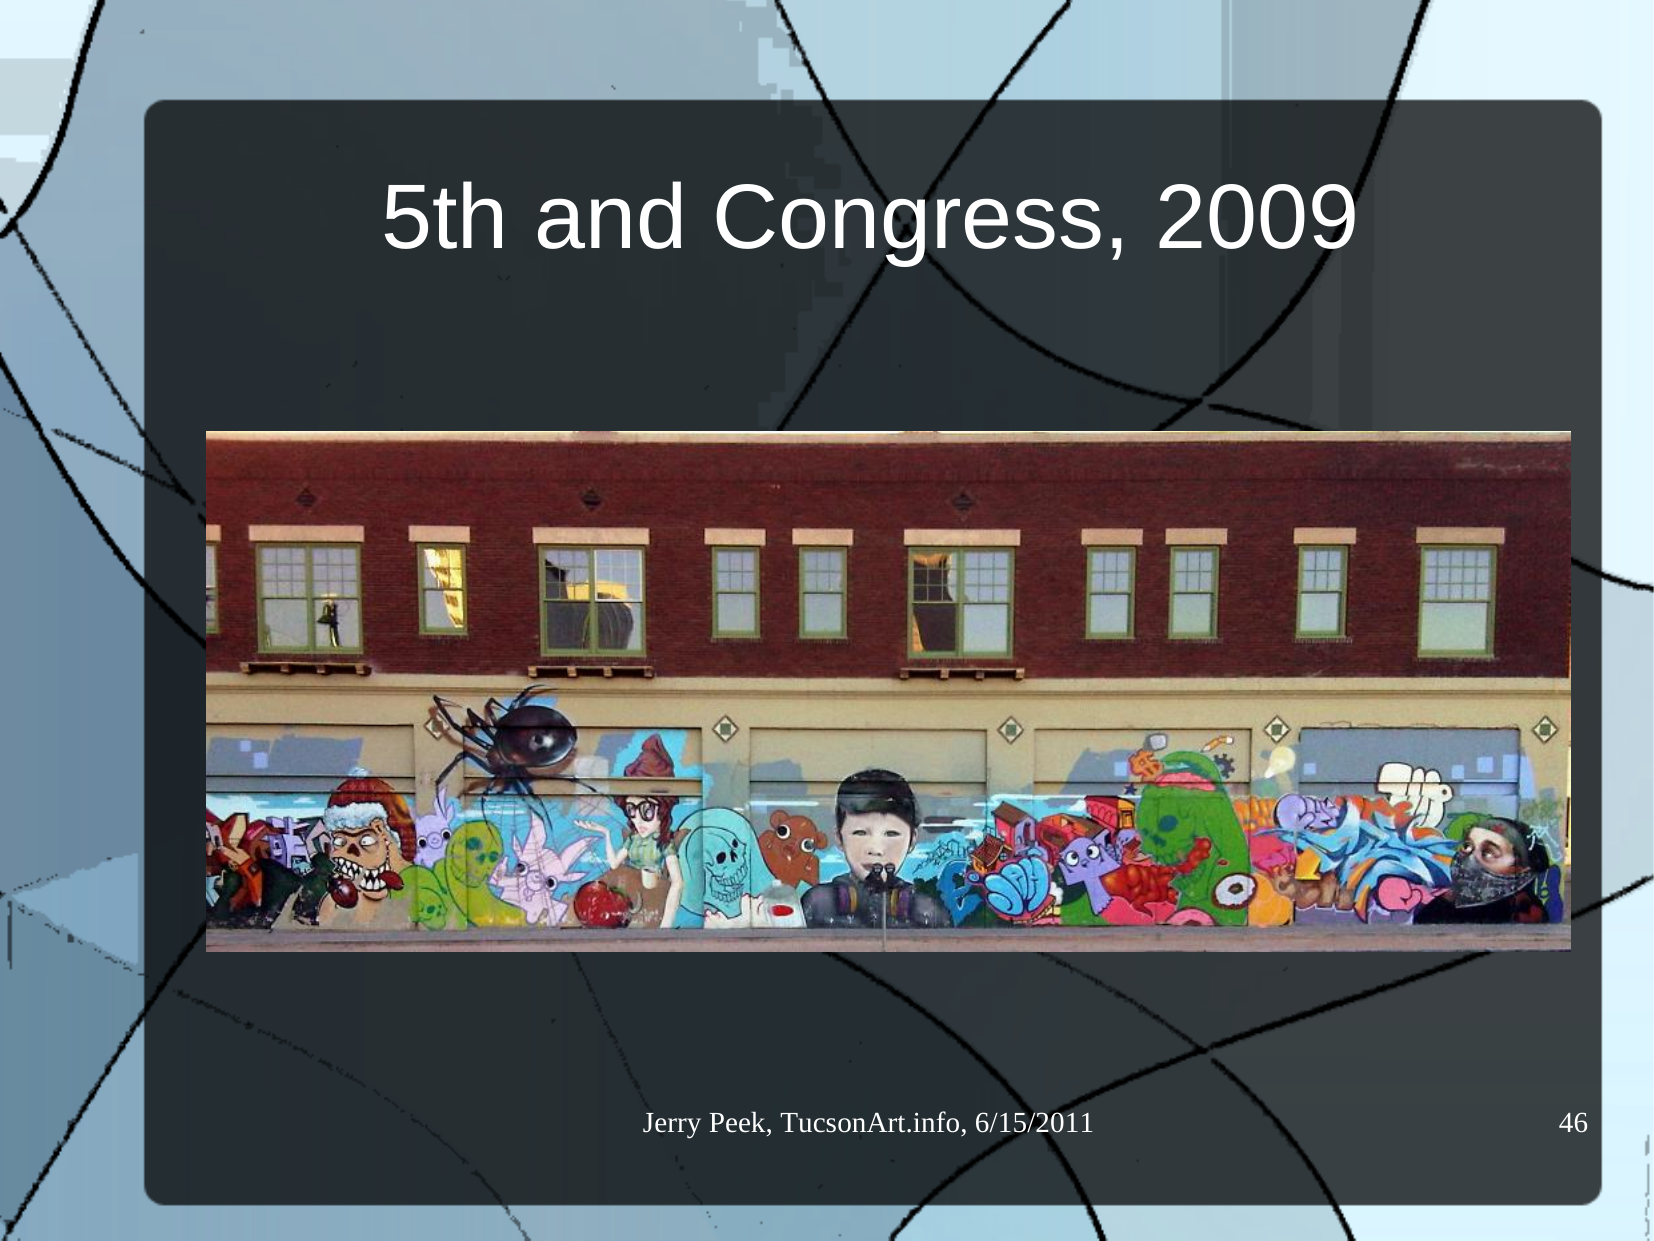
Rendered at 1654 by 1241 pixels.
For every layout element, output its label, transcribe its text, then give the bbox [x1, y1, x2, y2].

title 5th and Congress, 2009 [159, 108, 1583, 325]
picture [0, 0, 1654, 1241]
